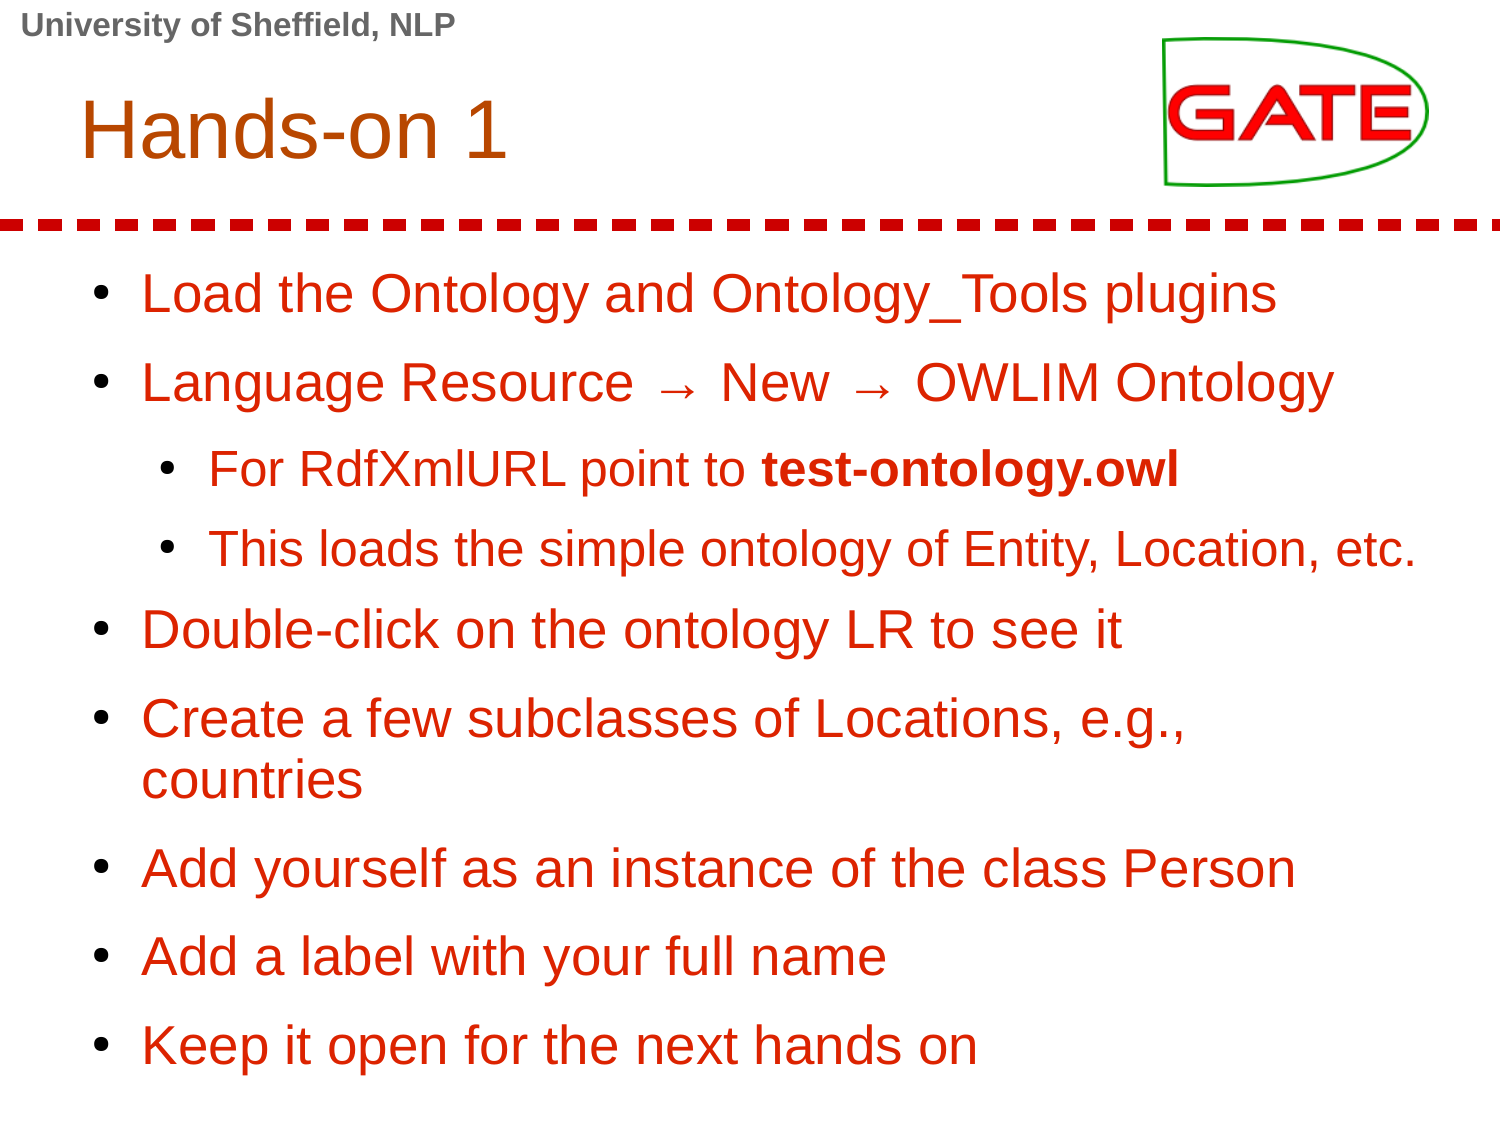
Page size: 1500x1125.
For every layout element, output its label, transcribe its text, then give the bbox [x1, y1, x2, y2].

list Load the Ontology and Ontology_Tools plugins Language Resource → New → OWLIM Ontology For RdfXmlURL point to test-ontology.owl This loads the simple ontology of Entity, Location, etc. Double-click on the ontology LR to see it Create a few subclasses of Locations, e.g., countries Add yourself as an instance of the class Person Add a label with your full name Keep it open for the next hands on [75, 263, 1425, 1125]
picture [1162, 37, 1429, 187]
title Hands-on 1 [79, 62, 1149, 197]
